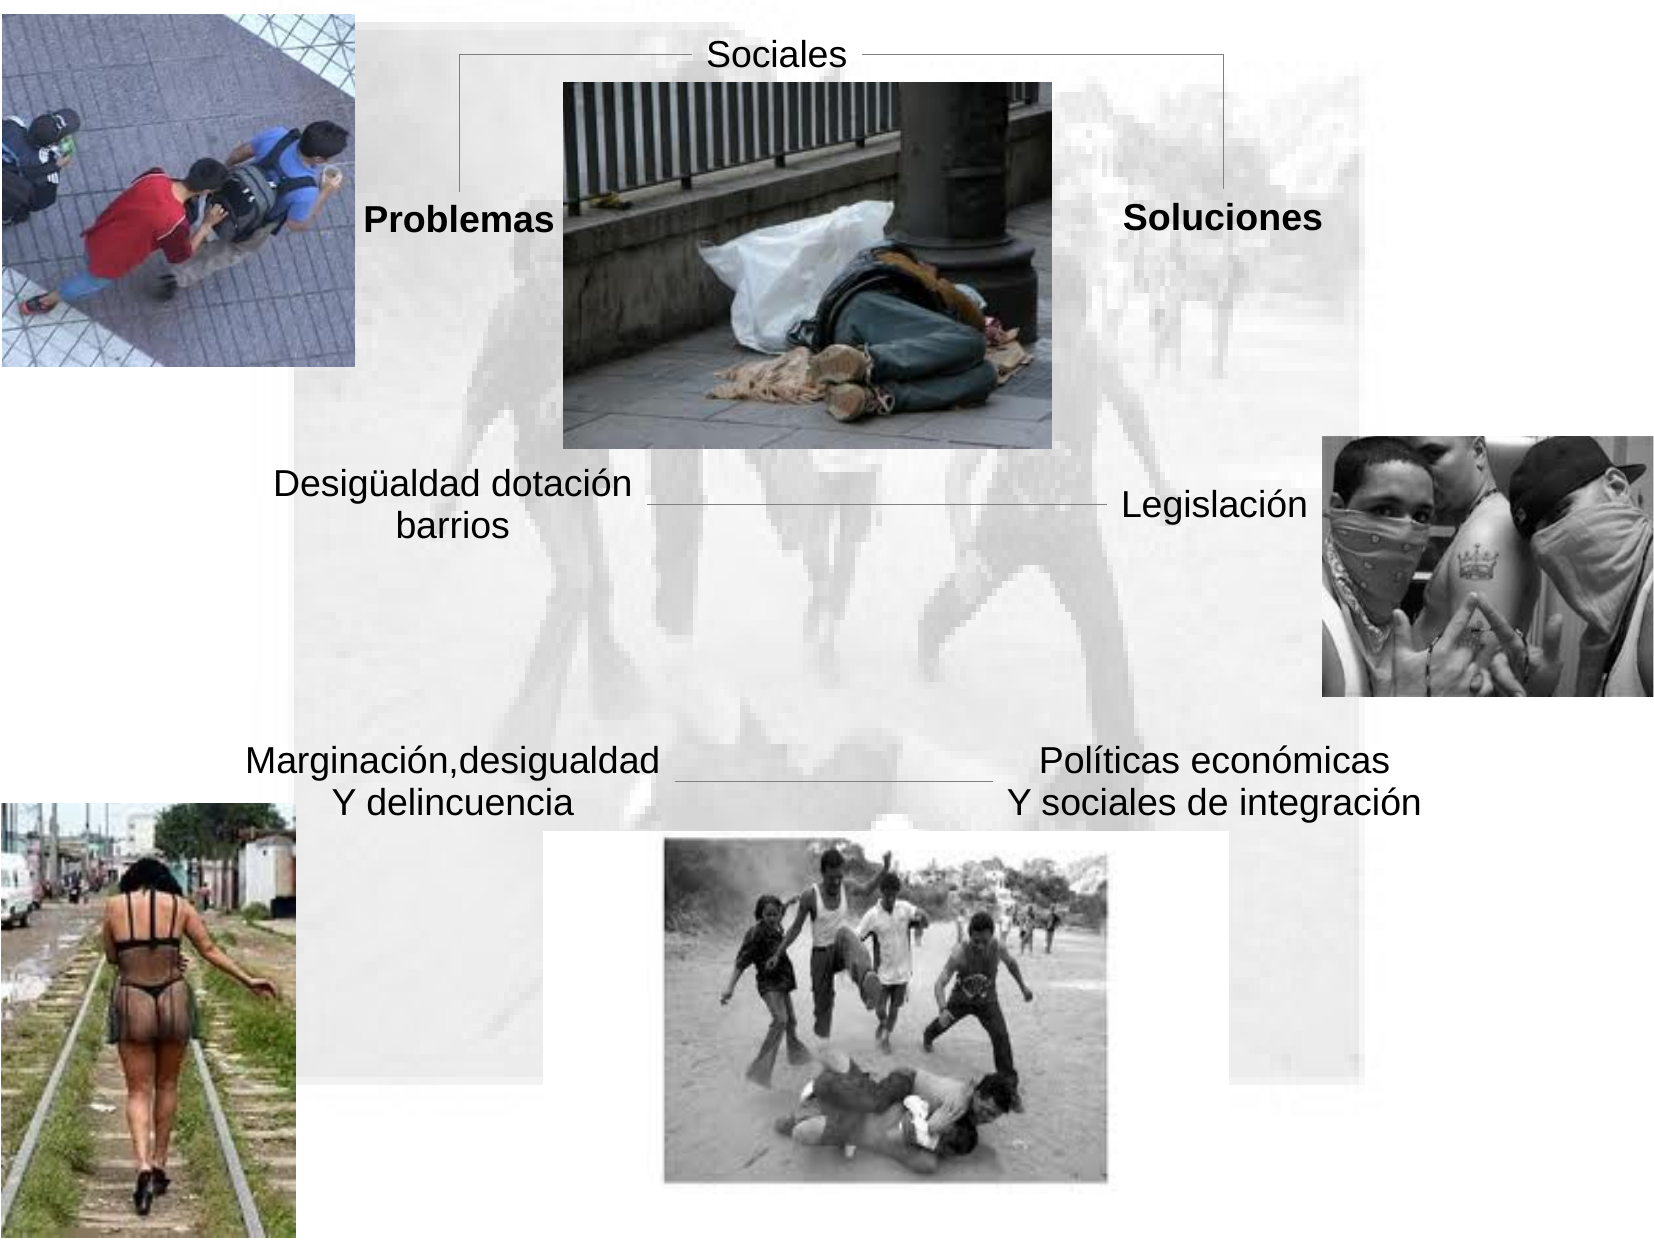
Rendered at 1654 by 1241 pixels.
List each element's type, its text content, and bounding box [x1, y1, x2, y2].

text_box Problemas [355, 191, 563, 250]
text_box Soluciones [1108, 188, 1339, 248]
text_box Desigüaldad dotación barrios [258, 454, 648, 554]
text_box Sociales [691, 25, 863, 82]
text_box Políticas económicas Y sociales de integración [992, 732, 1437, 832]
text_box Marginación,desigualdad Y delincuencia [230, 732, 676, 832]
picture [0, 0, 1654, 1241]
text_box Legislación [1106, 475, 1322, 533]
